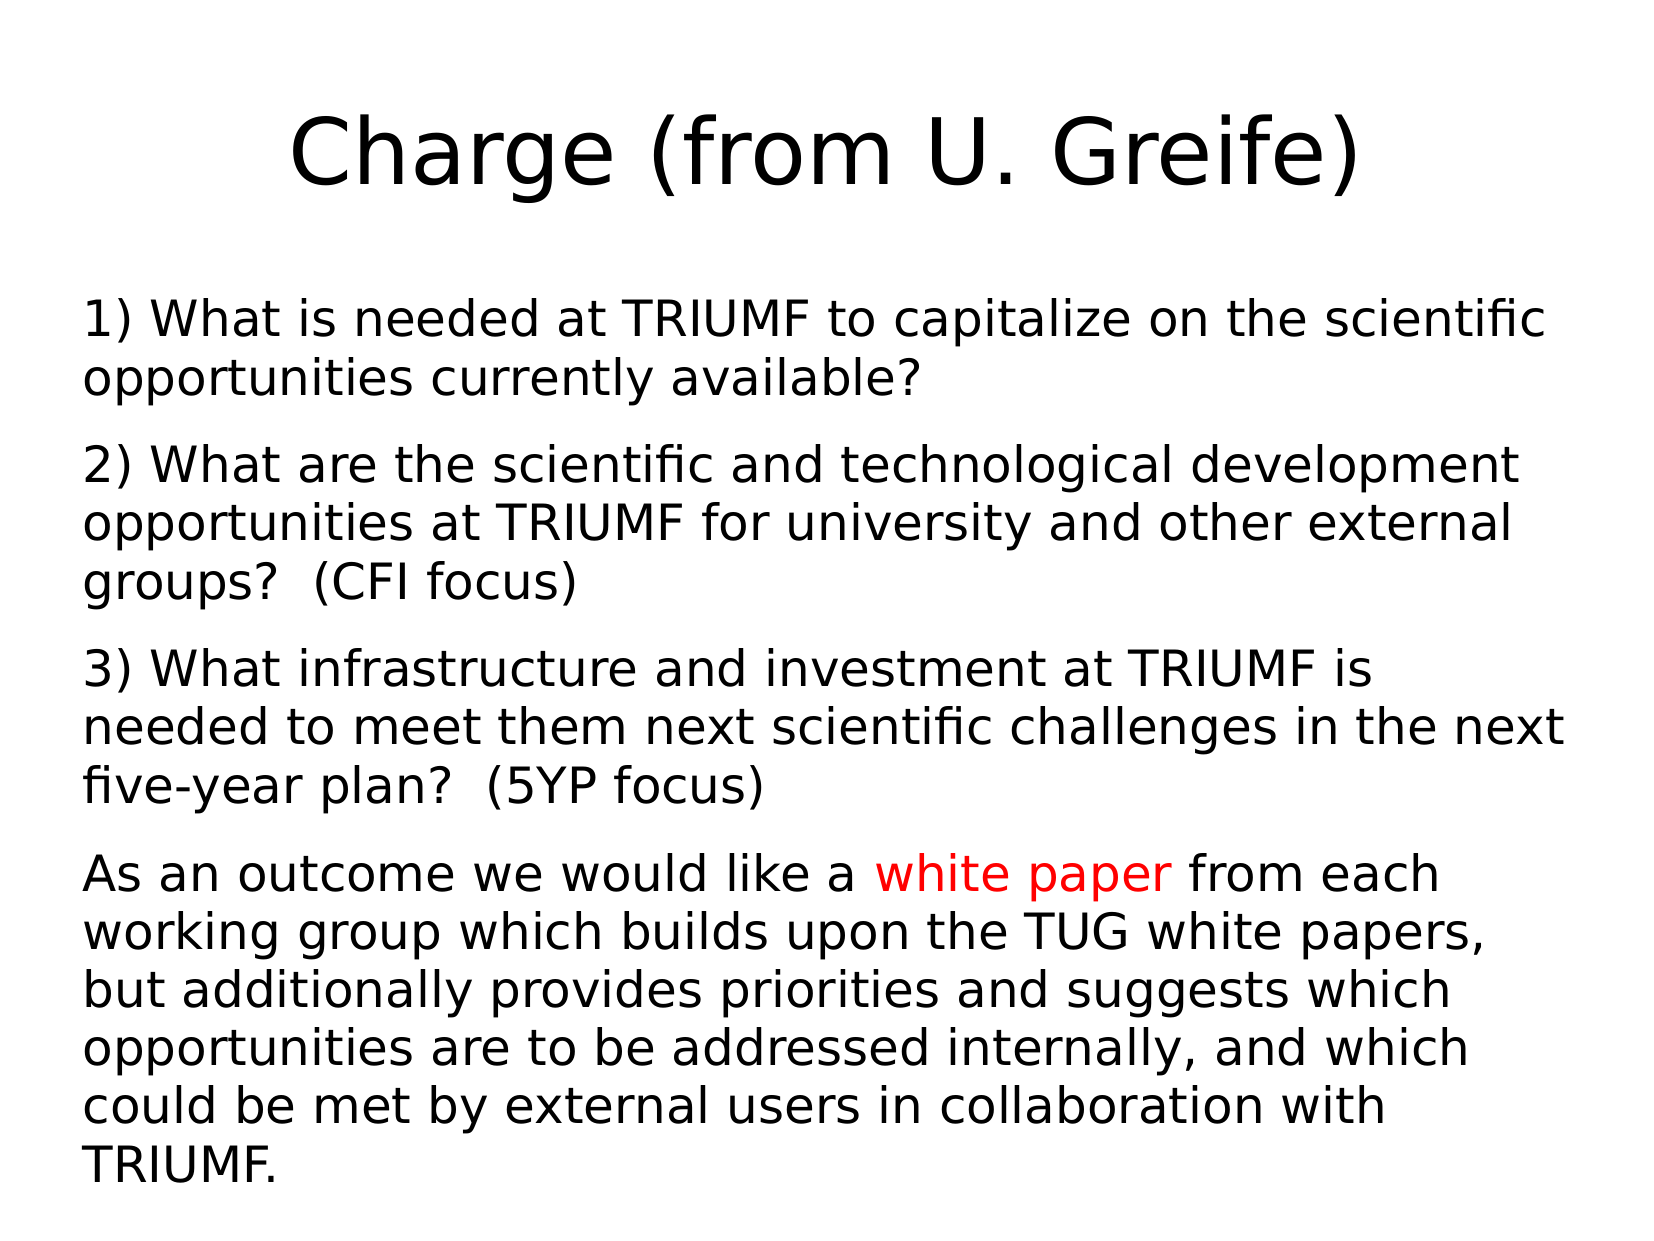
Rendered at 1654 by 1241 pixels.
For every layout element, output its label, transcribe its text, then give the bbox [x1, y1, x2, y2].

title Charge (from U. Greife) [82, 49, 1571, 257]
list 1) What is needed at TRIUMF to capitalize on the scientific opportunities currently available? 2) What are the scientific and technological development opportunities at TRIUMF for university and other external groups? (CFI focus) 3) What infrastructure and investment at TRIUMF is needed to meet them next scientific challenges in the next five-year plan? (5YP focus) As an outcome we would like a white paper from each working group which builds upon the TUG white papers, but additionally provides priorities and suggests which opportunities are to be addressed internally, and which could be met by external users in collaboration with TRIUMF. [82, 290, 1571, 1136]
